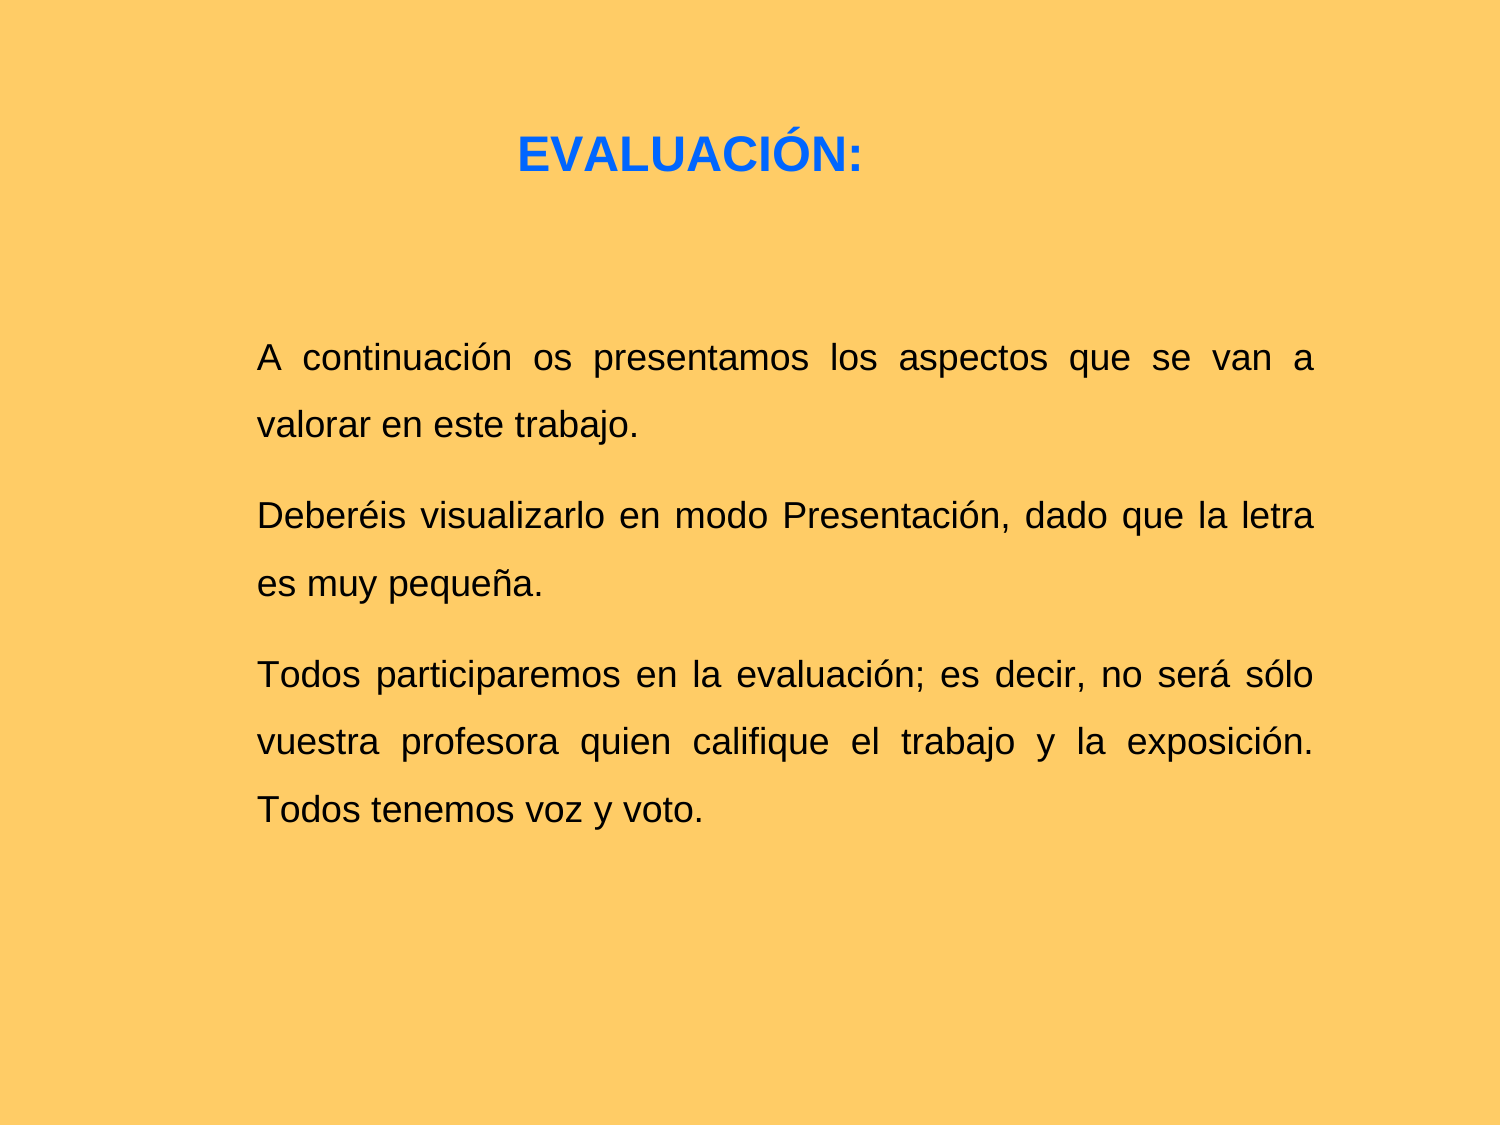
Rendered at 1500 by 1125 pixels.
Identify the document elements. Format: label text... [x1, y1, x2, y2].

text_box EVALUACIÓN: [430, 113, 951, 189]
text_box A continuación os presentamos los aspectos que se van a valorar en este trabajo. Deberéis visualizarlo en modo Presentación, dado que la letra es muy pequeña. Todos participaremos en la evaluación; es decir, no será sólo vuestra profesora quien califique el trabajo y la exposición. Todos tenemos voz y voto. [242, 302, 1329, 929]
